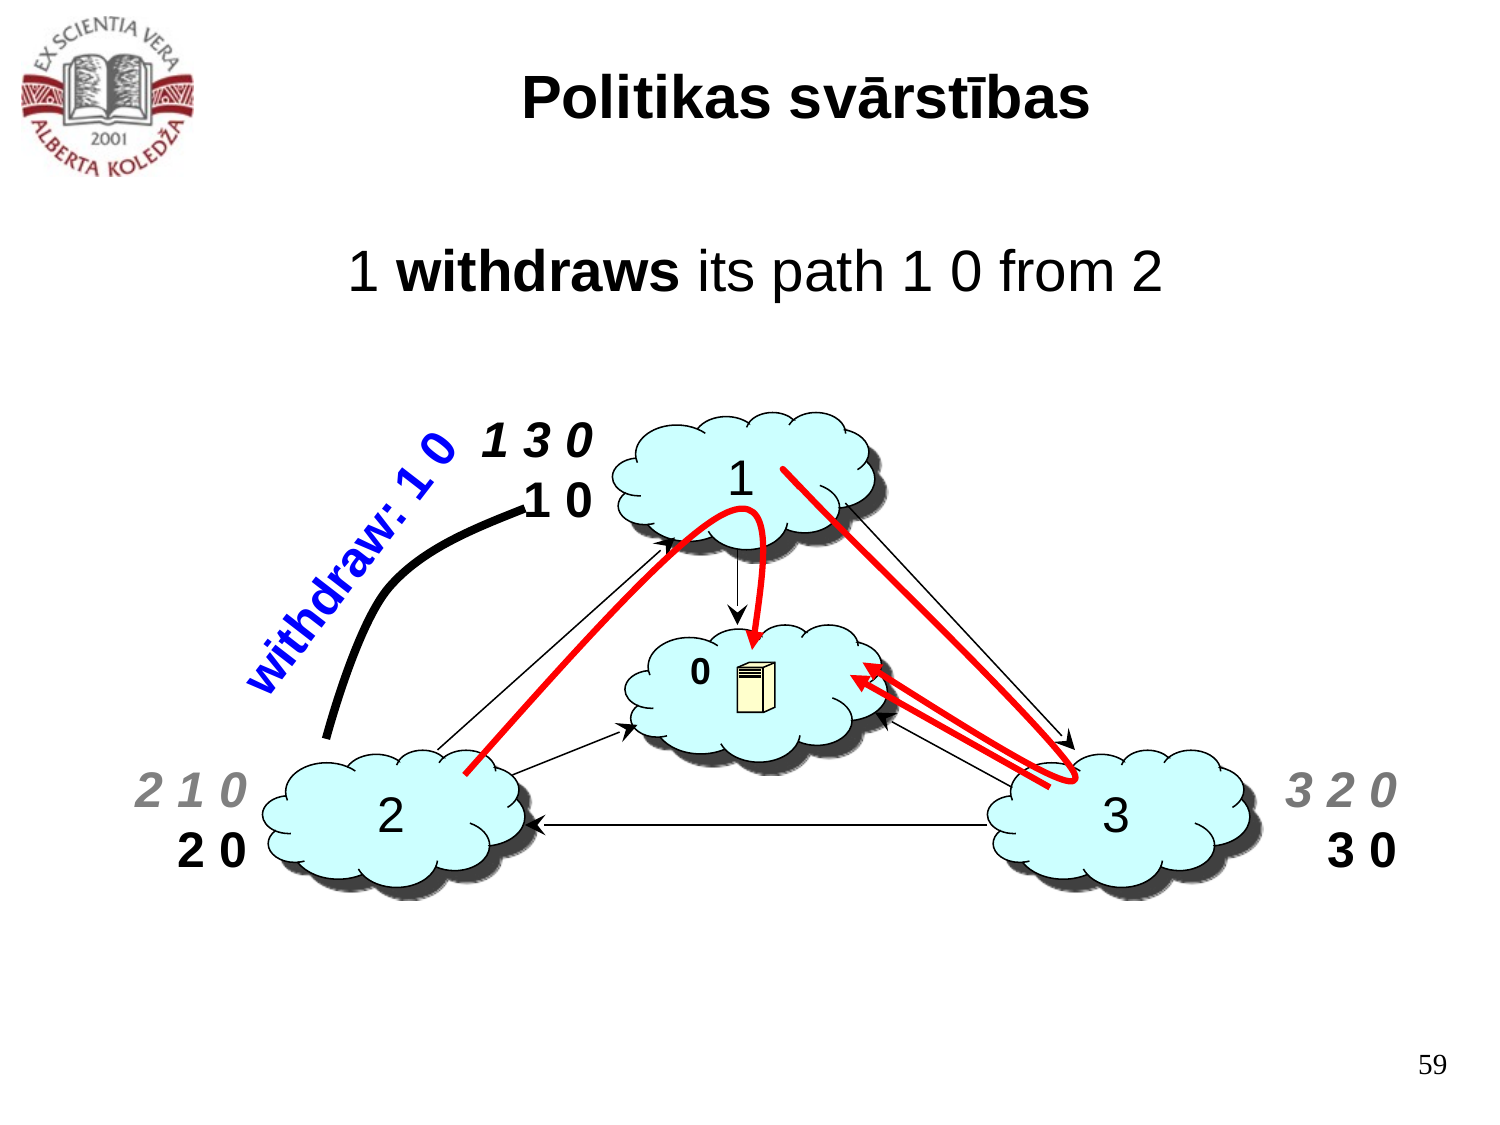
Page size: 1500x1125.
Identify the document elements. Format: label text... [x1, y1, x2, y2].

text_box 2 1 0 2 0 [120, 749, 262, 886]
text_box 1 [712, 437, 771, 513]
text_box [262, 750, 525, 888]
text_box 0 [675, 639, 726, 701]
text_box [624, 624, 886, 763]
text_box [691, 513, 760, 550]
text_box 1 withdraws its path 1 0 from 2 [99, 224, 1413, 311]
text_box <skaitlis> [1312, 1037, 1463, 1101]
title Politikas svārstības [187, 44, 1425, 150]
text_box [1038, 762, 1071, 778]
text_box [987, 750, 1250, 888]
text_box [869, 676, 888, 692]
picture [21, 16, 194, 177]
text_box 1 3 0 1 0 [466, 399, 608, 536]
text_box 2 [362, 774, 421, 851]
text_box withdraw: 1 0 [212, 401, 484, 723]
text_box [612, 412, 875, 546]
text_box 3 [1087, 774, 1146, 851]
text_box 3 2 0 3 0 [1270, 749, 1412, 886]
